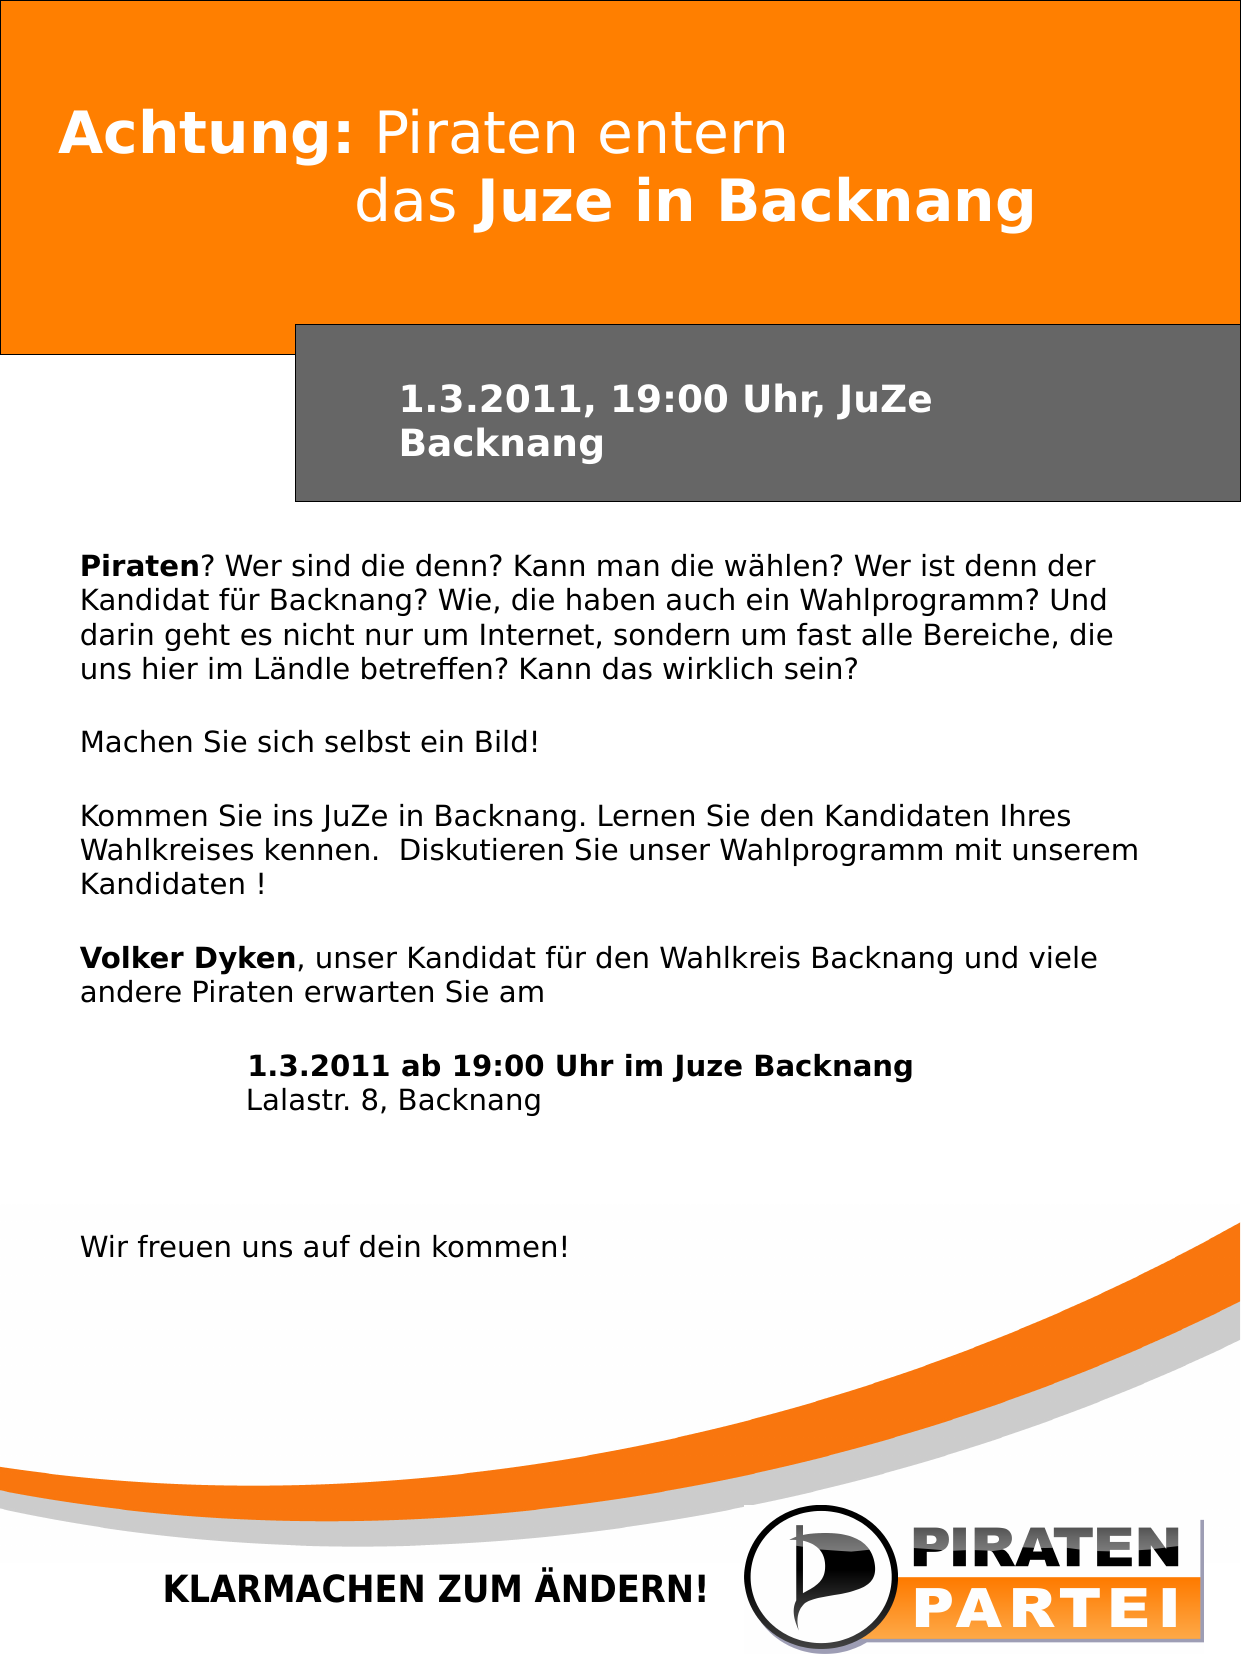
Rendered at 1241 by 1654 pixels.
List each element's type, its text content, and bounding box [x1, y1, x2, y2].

list Piraten? Wer sind die denn? Kann man die wählen? Wer ist denn der Kandidat für Backnang? Wie, die haben auch ein Wahlprogramm? Und darin geht es nicht nur um Internet, sondern um fast alle Bereiche, die uns hier im Ländle betreffen? Kann das wirklich sein? Machen Sie sich selbst ein Bild! Kommen Sie ins JuZe in Backnang. Lernen Sie den Kandidaten Ihres Wahlkreises kennen. Diskutieren Sie unser Wahlprogramm mit unserem Kandidaten ! Volker Dyken, unser Kandidat für den Wahlkreis Backnang und viele andere Piraten erwarten Sie am 1.3.2011 ab 19:00 Uhr im Juze Backnang Lalastr. 8, Backnang Wir freuen uns auf dein kommen! [62, 531, 1179, 1479]
text_box 1.3.2011, 19:00 Uhr, JuZe Backnang [383, 370, 1152, 473]
title Achtung: Piraten entern das Juze in Backnang [59, 29, 1211, 306]
picture [0, 1204, 1241, 1654]
